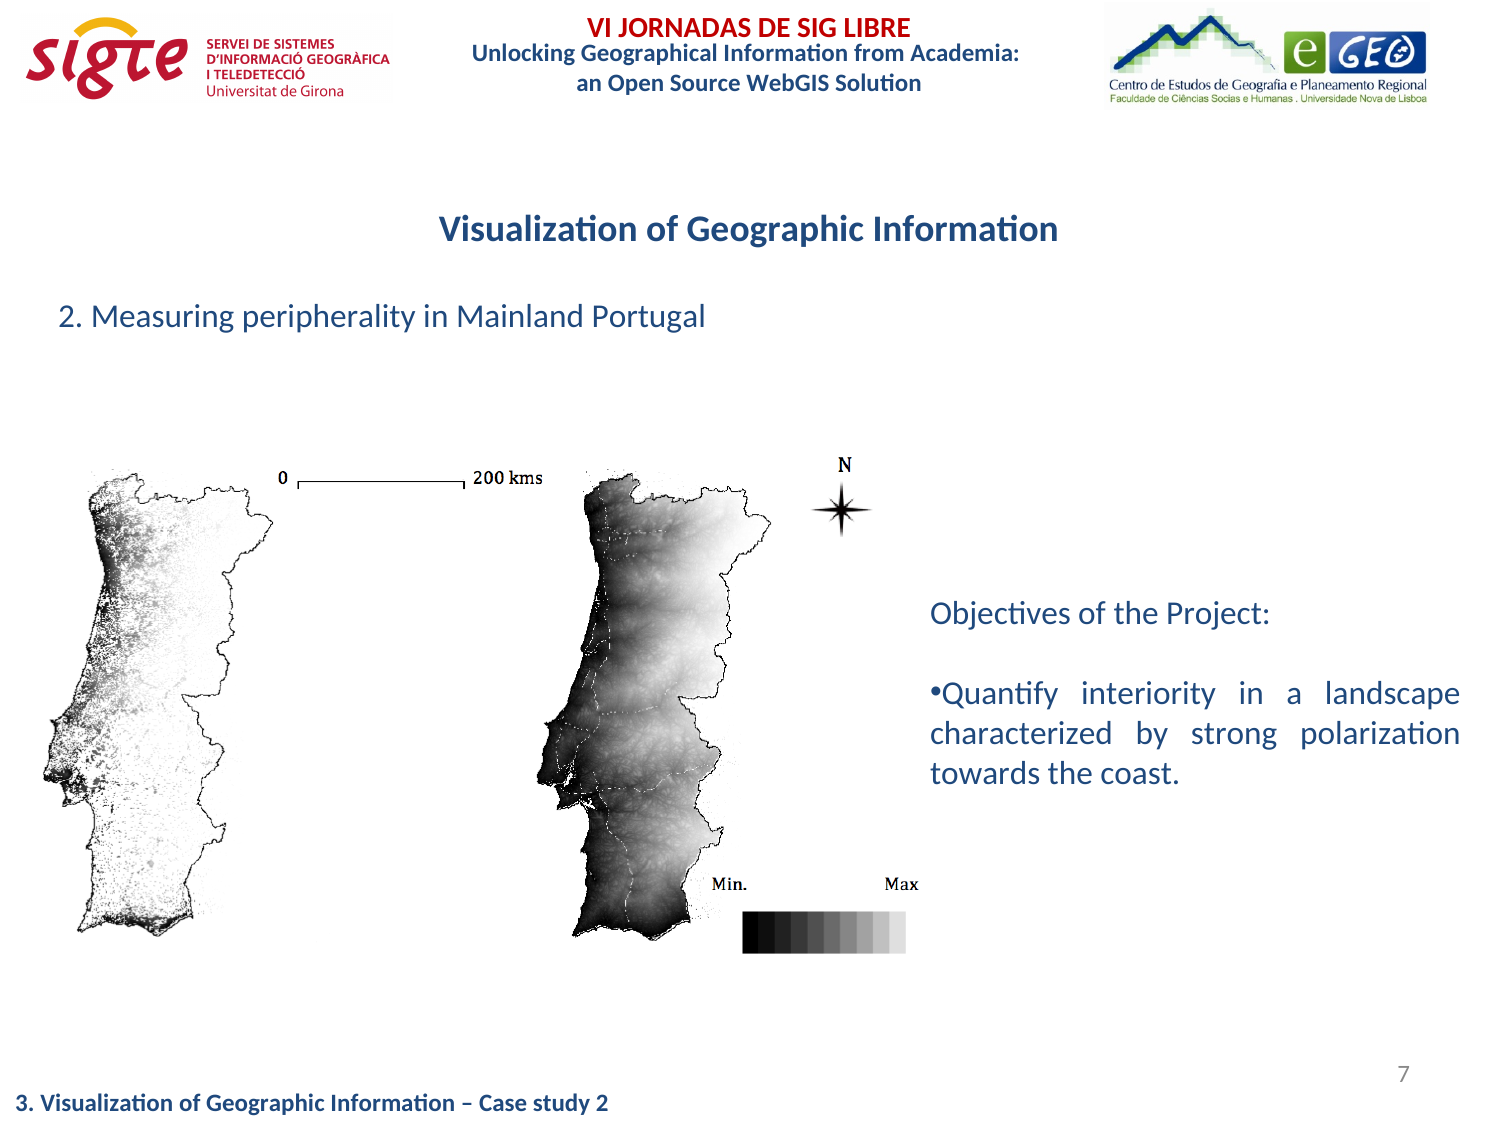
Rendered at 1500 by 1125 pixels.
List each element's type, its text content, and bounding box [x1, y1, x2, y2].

text_box Objectives of the Project: Quantify interiority in a landscape characterized by strong polarization towards the coast. [915, 583, 1477, 799]
text_box 3. Visualization of Geographic Information – Case study 2 [0, 1078, 1345, 1125]
picture [1104, 2, 1430, 110]
picture [29, 456, 925, 959]
text_box <número> [1074, 1042, 1426, 1103]
picture [20, 13, 393, 103]
text_box VI JORNADAS DE SIG LIBRE [572, 0, 927, 29]
text_box Visualization of Geographic Information 2. Measuring peripherality in Mainland Portugal [18, 196, 1481, 342]
text_box Unlocking Geographical Information from Academia: an Open Source WebGIS Solution [442, 29, 1057, 105]
